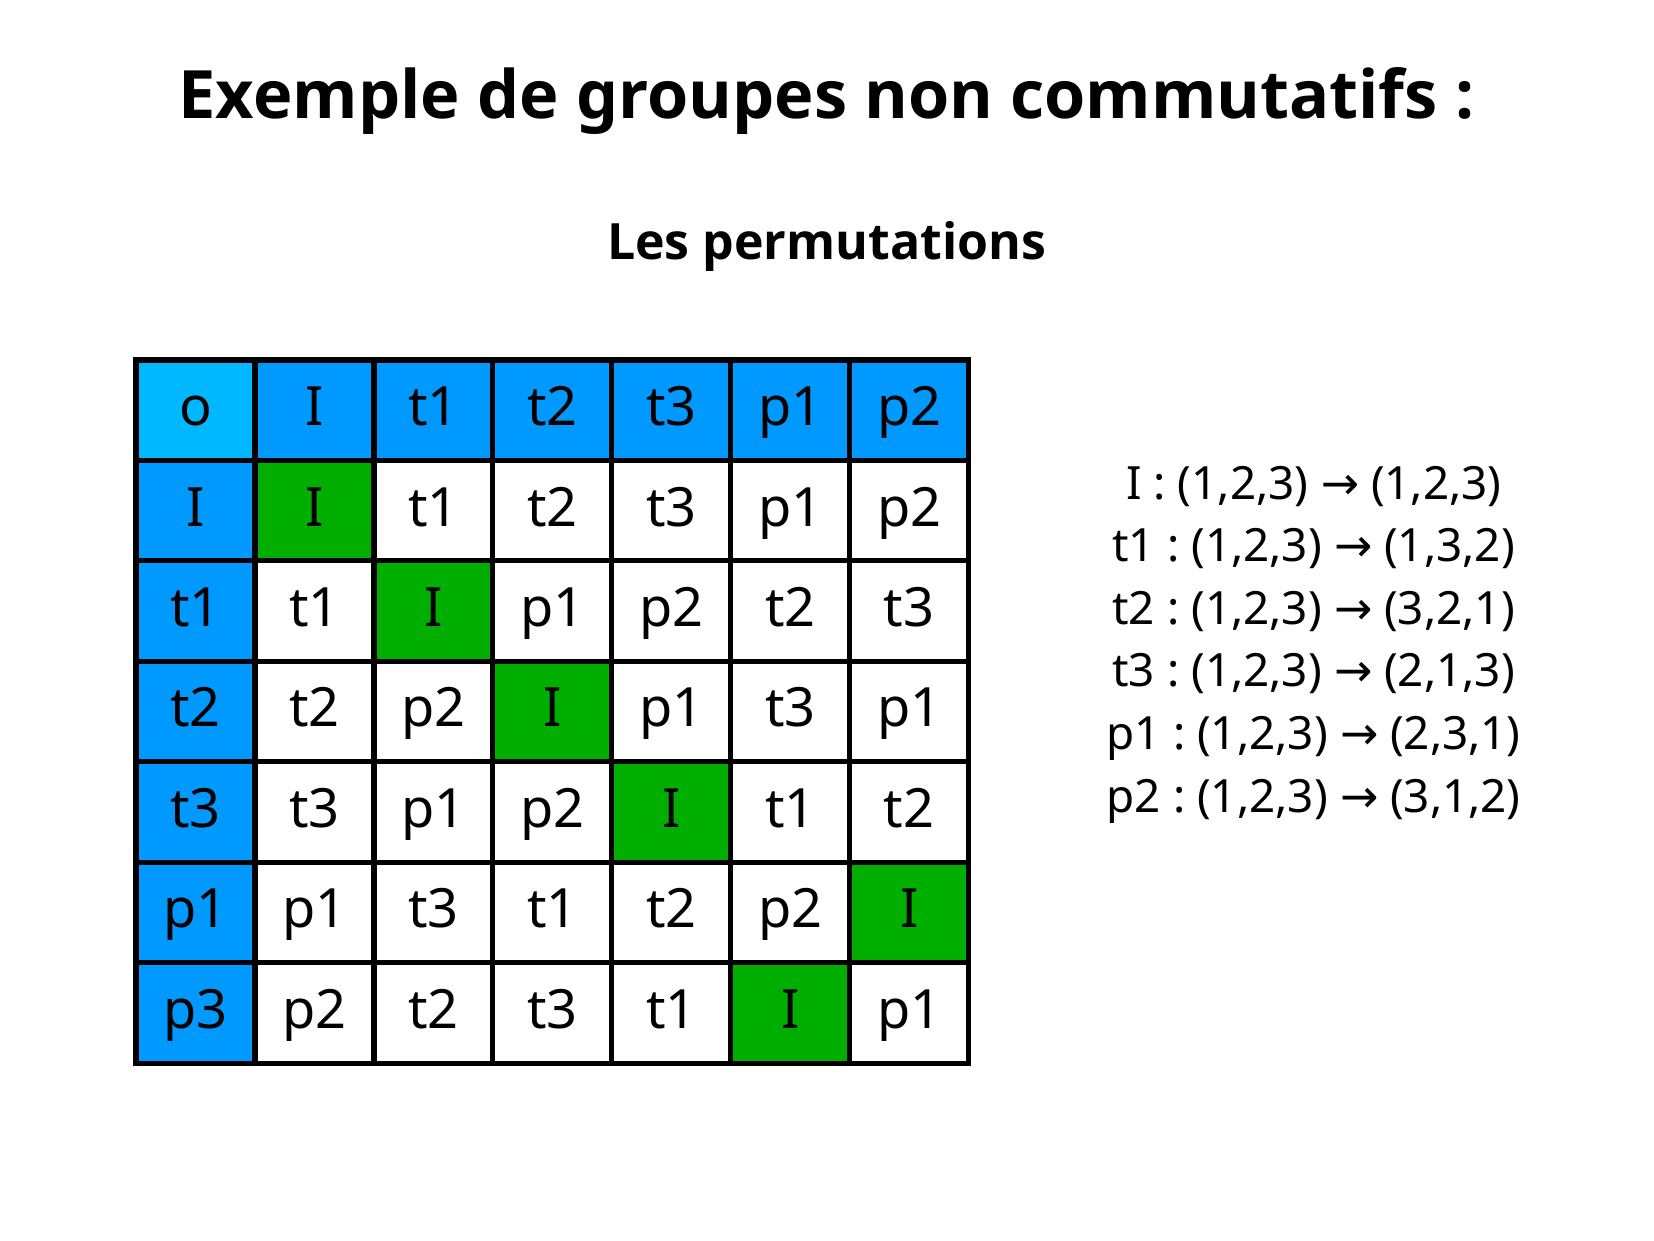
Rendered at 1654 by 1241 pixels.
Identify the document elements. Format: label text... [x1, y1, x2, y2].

table_cell t3 [852, 563, 966, 659]
table_cell t2 [139, 664, 252, 759]
table_header o [139, 363, 252, 458]
table_cell t1 [258, 563, 371, 659]
table_cell p1 [495, 563, 609, 659]
table_cell p2 [614, 563, 728, 659]
text_box Exemple de groupes non commutatifs : Les permutations [0, 39, 1654, 287]
table_header t2 [495, 363, 609, 458]
table_cell I [614, 764, 728, 860]
table_cell t2 [614, 865, 728, 960]
table_cell t2 [733, 563, 847, 659]
table_cell p2 [258, 965, 371, 1061]
table_cell p1 [377, 764, 490, 860]
text_box I : (1,2,3) → (1,2,3) t1 : (1,2,3) → (1,3,2) t2 : (1,2,3) → (3,2,1) t3 : (1,2,3) → (2,1,3) p1 : (1,2,3) → (2,3,1) p2 : (1,2,3) → (3,1,2) [1062, 442, 1565, 841]
table_cell I [258, 463, 371, 558]
table_header I [258, 363, 371, 458]
table_cell I [139, 463, 252, 558]
table_cell I [733, 965, 847, 1061]
table_cell t2 [377, 965, 490, 1061]
table_cell t3 [614, 463, 728, 558]
table_cell t2 [258, 664, 371, 759]
table_cell p2 [733, 865, 847, 960]
table_cell t3 [258, 764, 371, 860]
table_cell p1 [852, 664, 966, 759]
table_cell I [495, 664, 609, 759]
table_cell t1 [733, 764, 847, 860]
table_header p2 [852, 363, 966, 458]
table_cell I [852, 865, 966, 960]
table_cell t2 [852, 764, 966, 860]
table_cell t1 [614, 965, 728, 1061]
table_cell p1 [852, 965, 966, 1061]
table_cell p1 [139, 865, 252, 960]
table_cell t1 [377, 463, 490, 558]
table_cell p1 [258, 865, 371, 960]
table_cell t3 [139, 764, 252, 860]
table_header t3 [614, 363, 728, 458]
table_cell t3 [733, 664, 847, 759]
table_cell p2 [495, 764, 609, 860]
table_cell t3 [495, 965, 609, 1061]
table_cell p2 [852, 463, 966, 558]
table_cell I [377, 563, 490, 659]
table_cell p3 [139, 965, 252, 1061]
table_cell p2 [377, 664, 490, 759]
table_cell p1 [733, 463, 847, 558]
table_header t1 [377, 363, 490, 458]
table_cell t1 [495, 865, 609, 960]
table_header p1 [733, 363, 847, 458]
table_cell t3 [377, 865, 490, 960]
table_cell t1 [139, 563, 252, 659]
table_cell t2 [495, 463, 609, 558]
table_cell p1 [614, 664, 728, 759]
